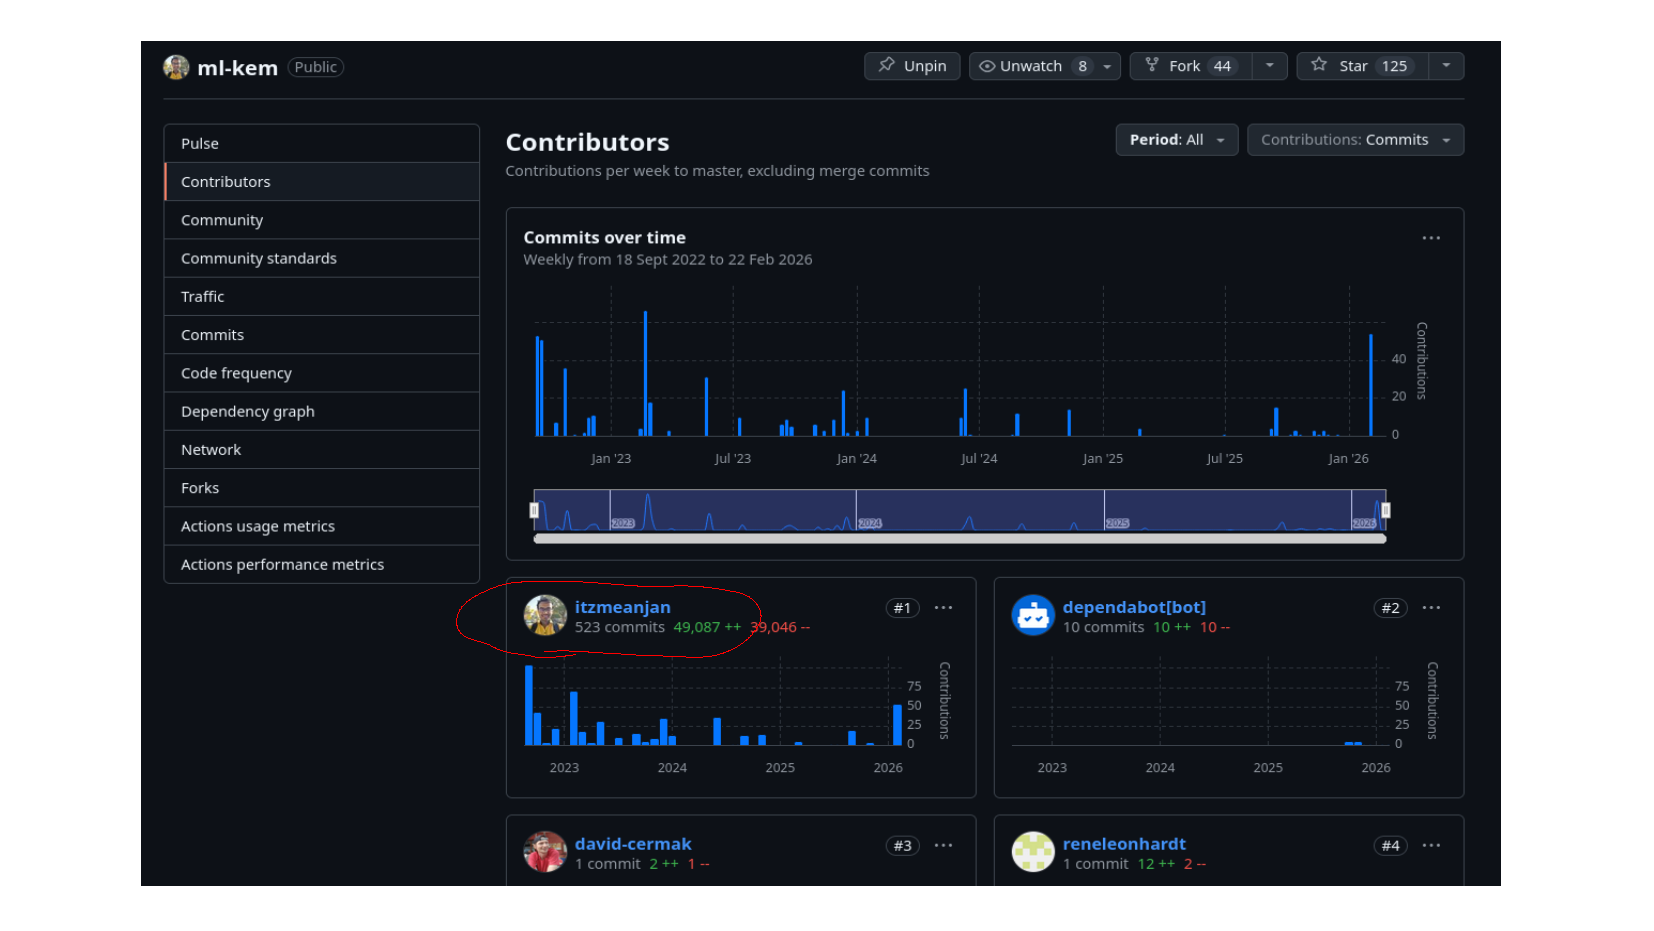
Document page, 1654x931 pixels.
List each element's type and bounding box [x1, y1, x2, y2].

picture [141, 41, 1501, 886]
